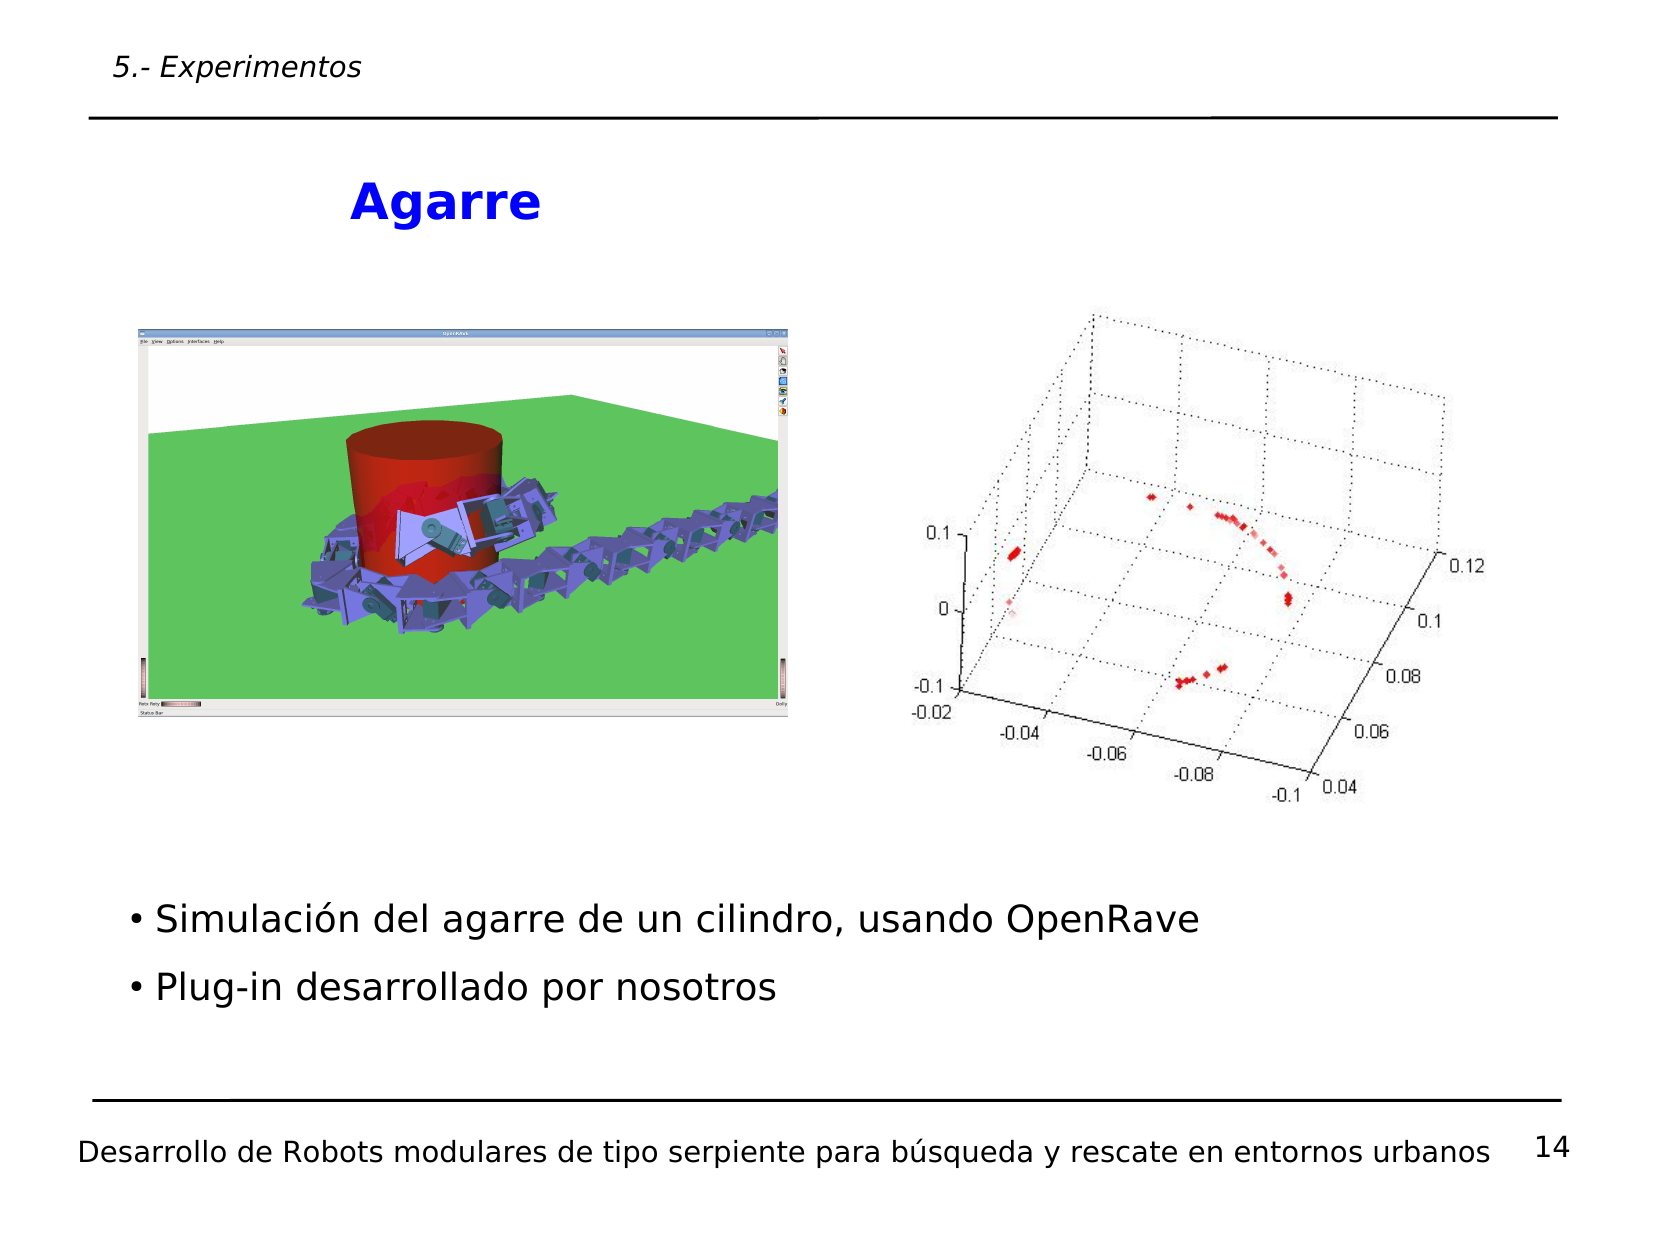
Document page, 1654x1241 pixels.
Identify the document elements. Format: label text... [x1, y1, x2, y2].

picture [879, 273, 1503, 835]
text_box Simulación del agarre de un cilindro, usando OpenRave Plug-in desarrollado por nosotros [115, 890, 1507, 1021]
text_box Desarrollo de Robots modulares de tipo serpiente para búsqueda y rescate en entornos urbanos [62, 1128, 1508, 1178]
picture [138, 329, 788, 717]
text_box Agarre [335, 165, 938, 239]
text_box 5.- Experimentos [97, 42, 378, 93]
